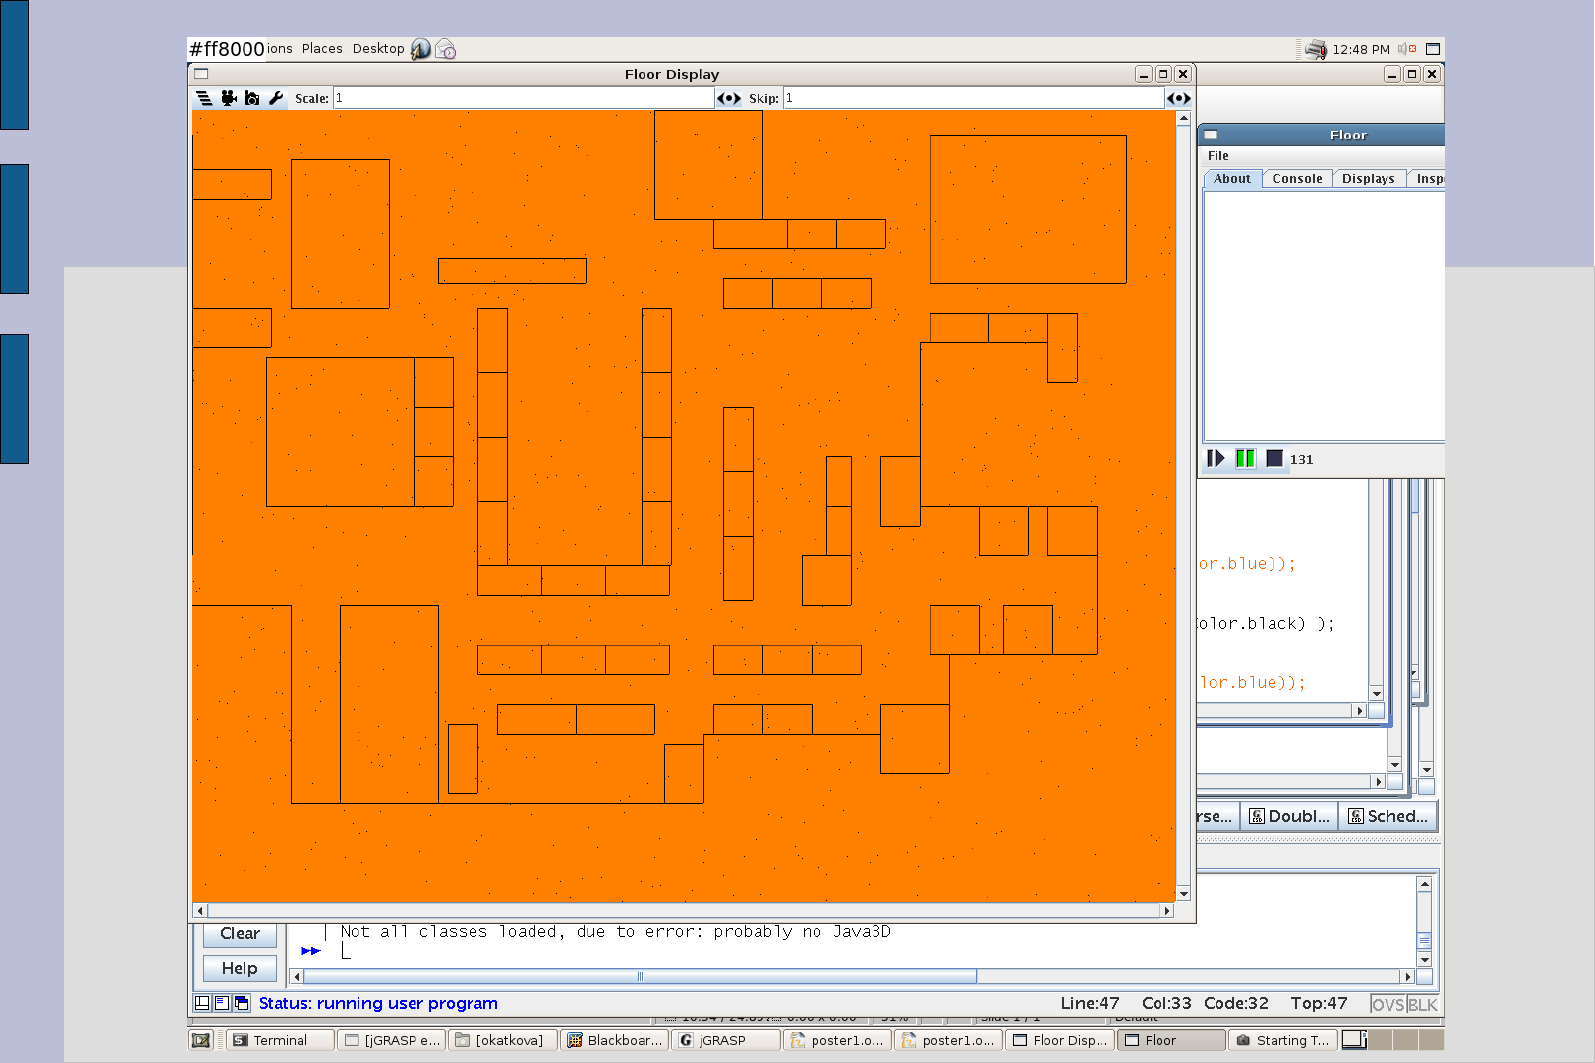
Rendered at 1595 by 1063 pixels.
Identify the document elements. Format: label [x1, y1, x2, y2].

picture [187, 37, 1445, 1051]
